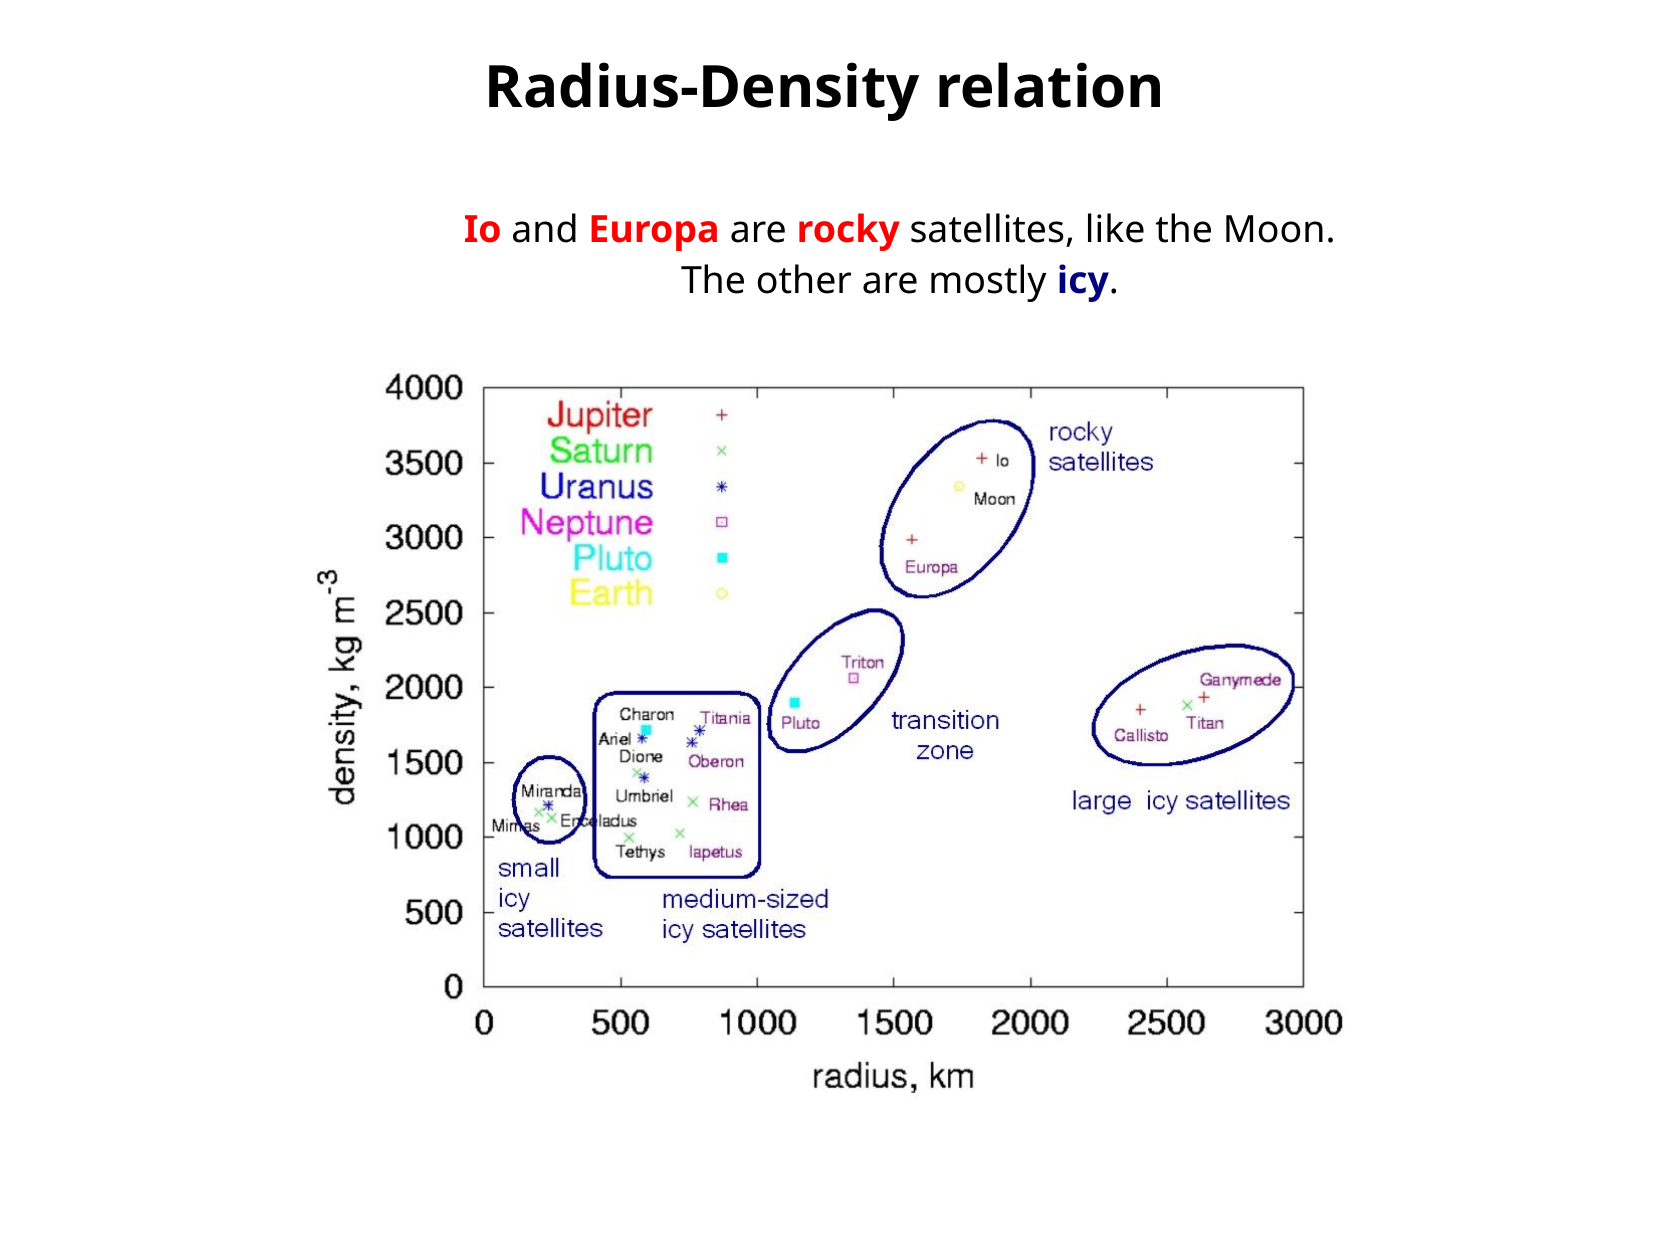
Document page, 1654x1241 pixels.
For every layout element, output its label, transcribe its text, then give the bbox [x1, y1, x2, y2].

text_box Radius-Density relation [262, 37, 1388, 134]
picture [300, 327, 1363, 1126]
text_box Io and Europa are rocky satellites, like the Moon. The other are mostly icy. [337, 195, 1463, 315]
